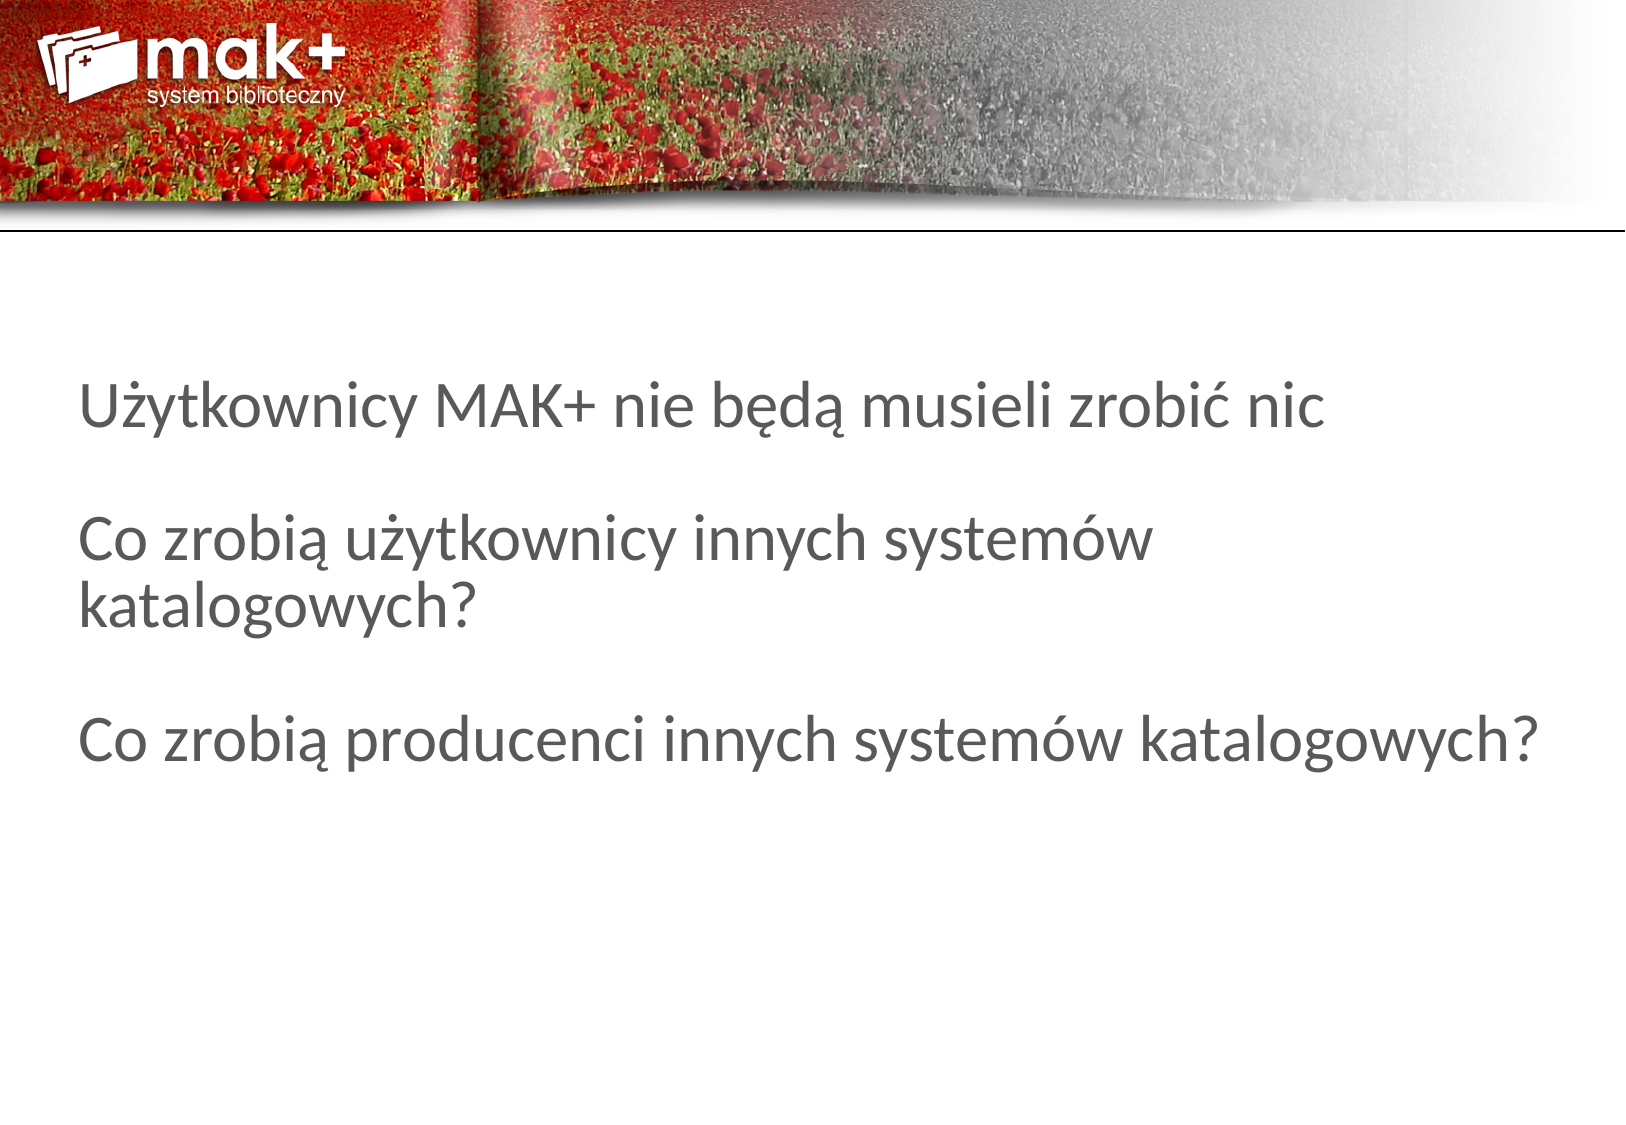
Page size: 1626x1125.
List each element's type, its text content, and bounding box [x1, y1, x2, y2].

text_box Użytkownicy MAK+ nie będą musieli zrobić nic Co zrobią użytkownicy innych systemów katalogowych? Co zrobią producenci innych systemów katalogowych? [63, 369, 1580, 870]
picture [0, 0, 1625, 231]
